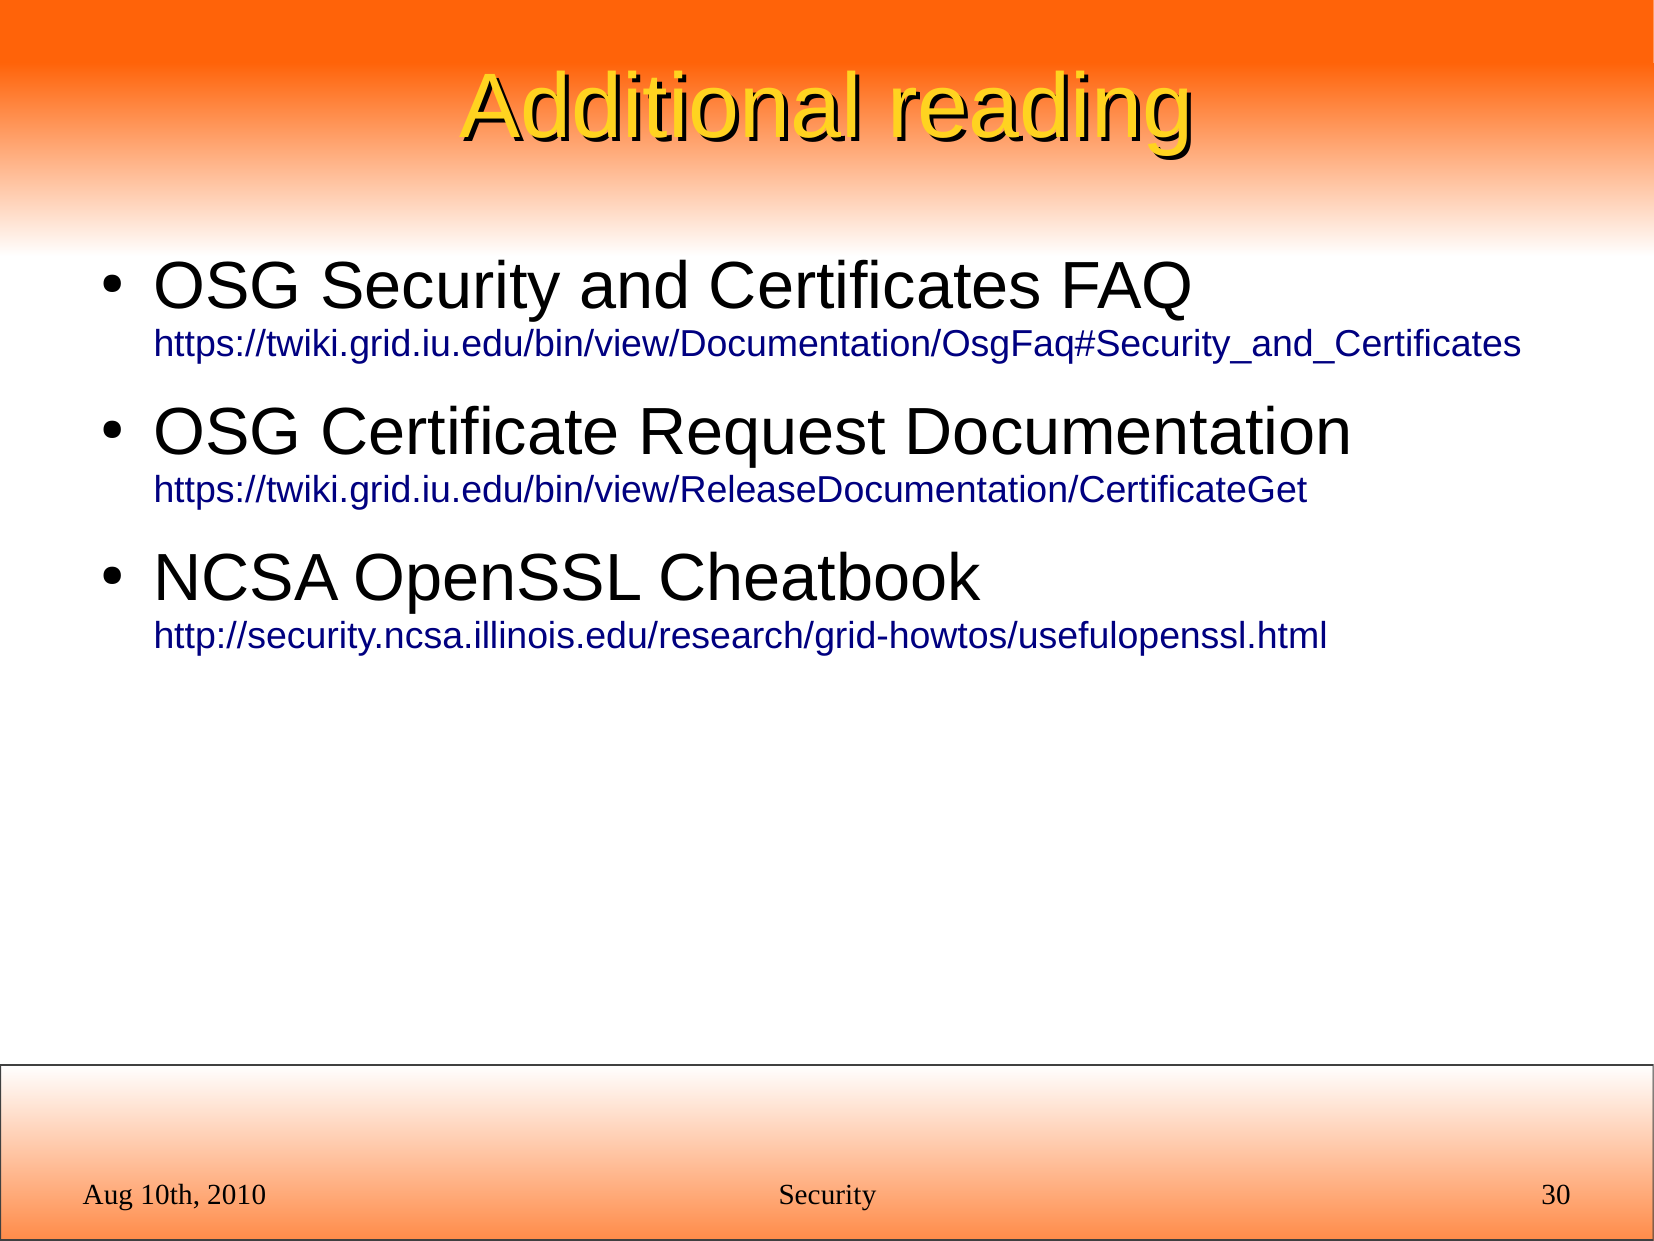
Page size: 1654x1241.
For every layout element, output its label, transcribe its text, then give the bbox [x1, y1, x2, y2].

list OSG Security and Certificates FAQ https://twiki.grid.iu.edu/bin/view/Documentation/OsgFaq#Security_and_Certificates OSG Certificate Request Documentation https://twiki.grid.iu.edu/bin/view/ReleaseDocumentation/CertificateGet NCSA OpenSSL Cheatbook http://security.ncsa.illinois.edu/research/grid-howtos/usefulopenssl.html [82, 247, 1571, 1067]
title Additional reading [82, 9, 1571, 202]
